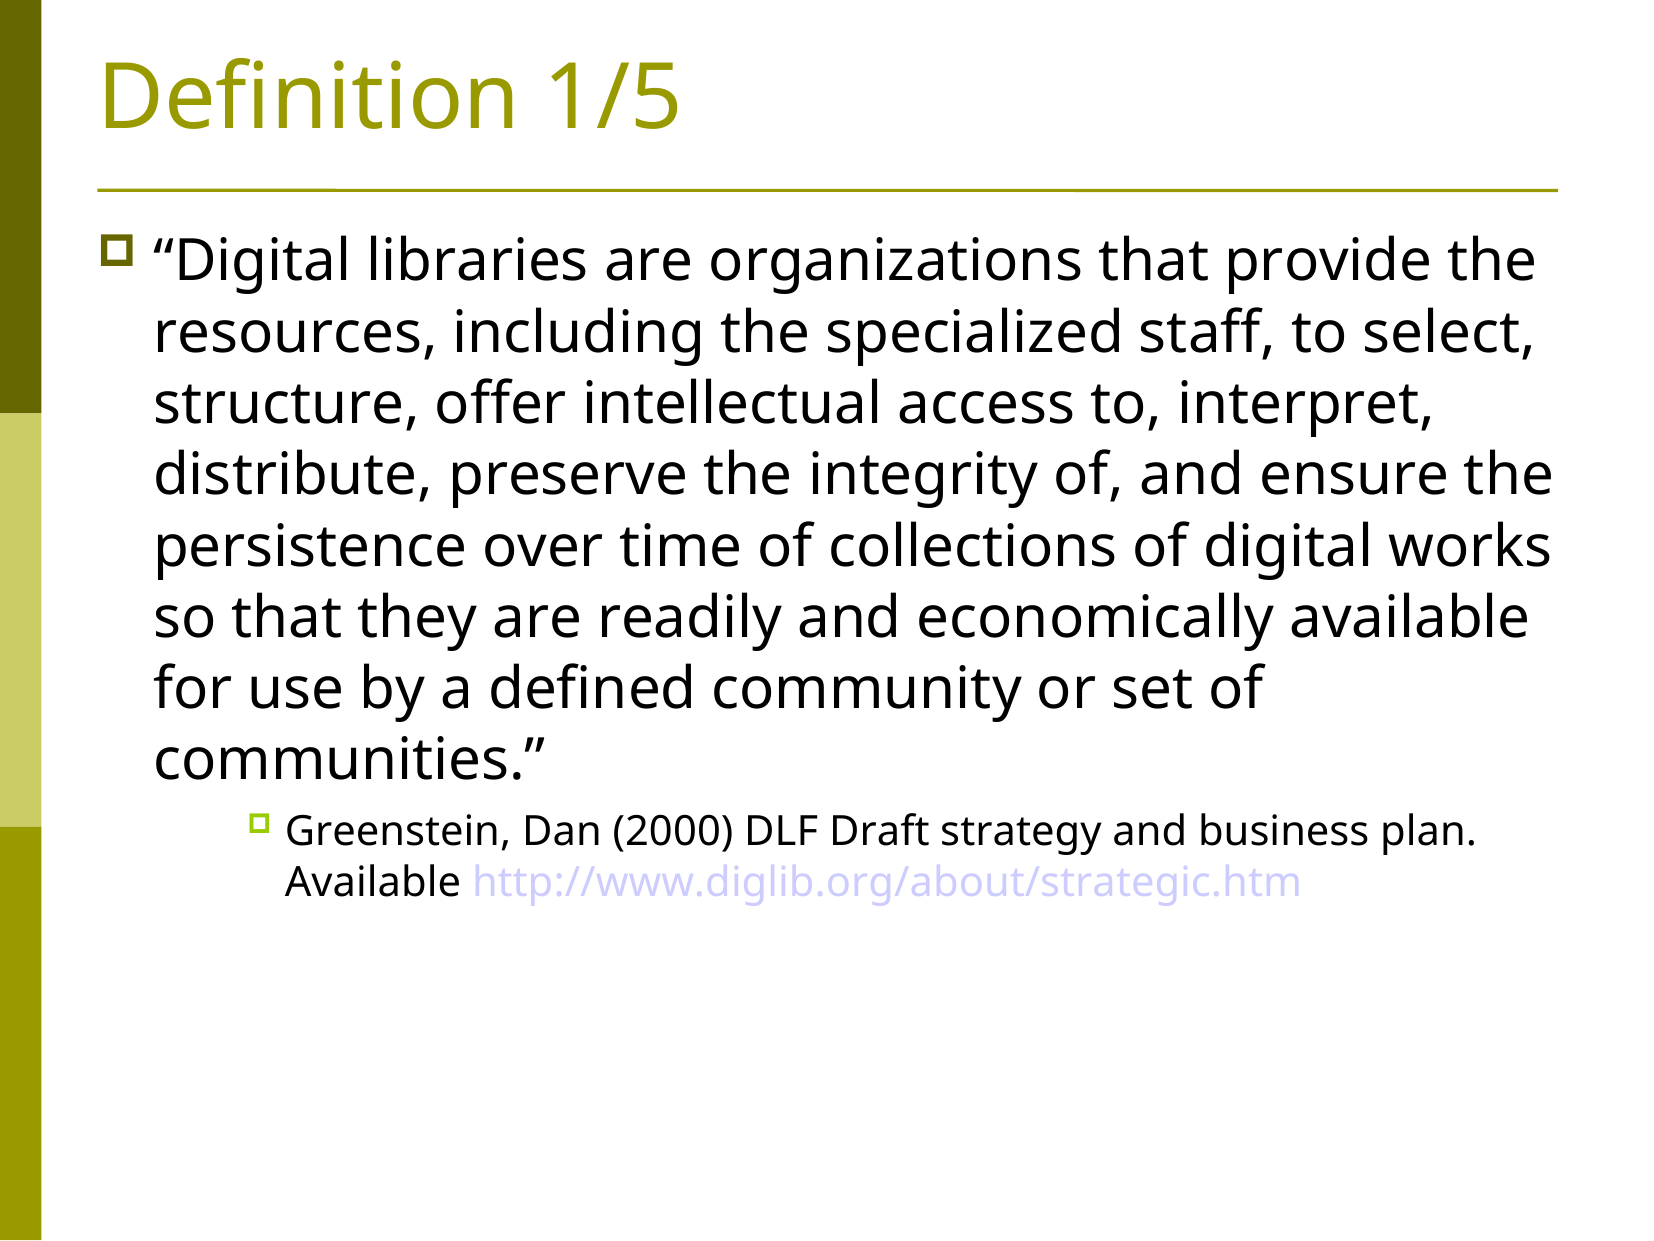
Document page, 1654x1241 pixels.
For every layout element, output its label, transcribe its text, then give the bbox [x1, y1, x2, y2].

list “Digital libraries are organizations that provide the resources, including the specialized staff, to select, structure, offer intellectual access to, interpret, distribute, preserve the integrity of, and ensure the persistence over time of collections of digital works so that they are readily and economically available for use by a defined community or set of communities.” Greenstein, Dan (2000) DLF Draft strategy and business plan. Available http://www.diglib.org/about/strategic.htm [82, 216, 1571, 1124]
title Definition 1/5 [82, 0, 1571, 164]
